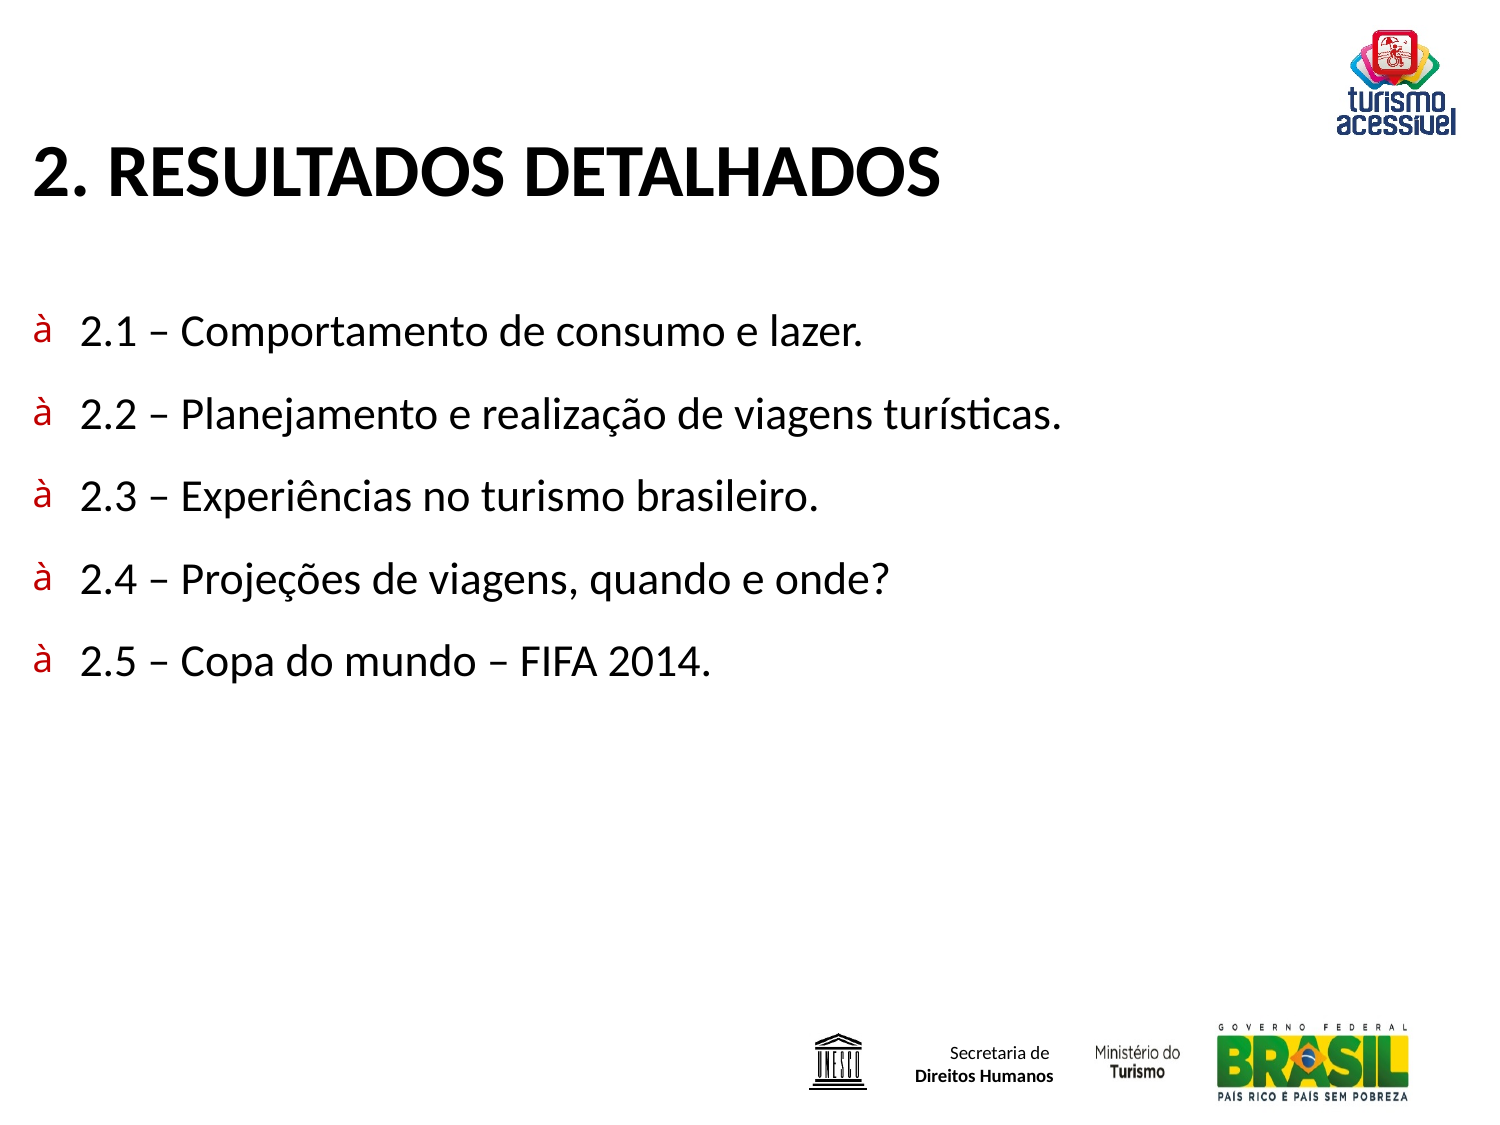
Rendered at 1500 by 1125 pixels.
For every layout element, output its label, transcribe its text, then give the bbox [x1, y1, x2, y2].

text_box 2. Resultados Detalhados 2.1 – Comportamento de consumo e lazer. 2.2 – Planejamento e realização de viagens turísticas. 2.3 – Experiências no turismo brasileiro. 2.4 – Projeções de viagens, quando e onde? 2.5 – Copa do mundo – FIFA 2014. [17, 113, 1471, 783]
